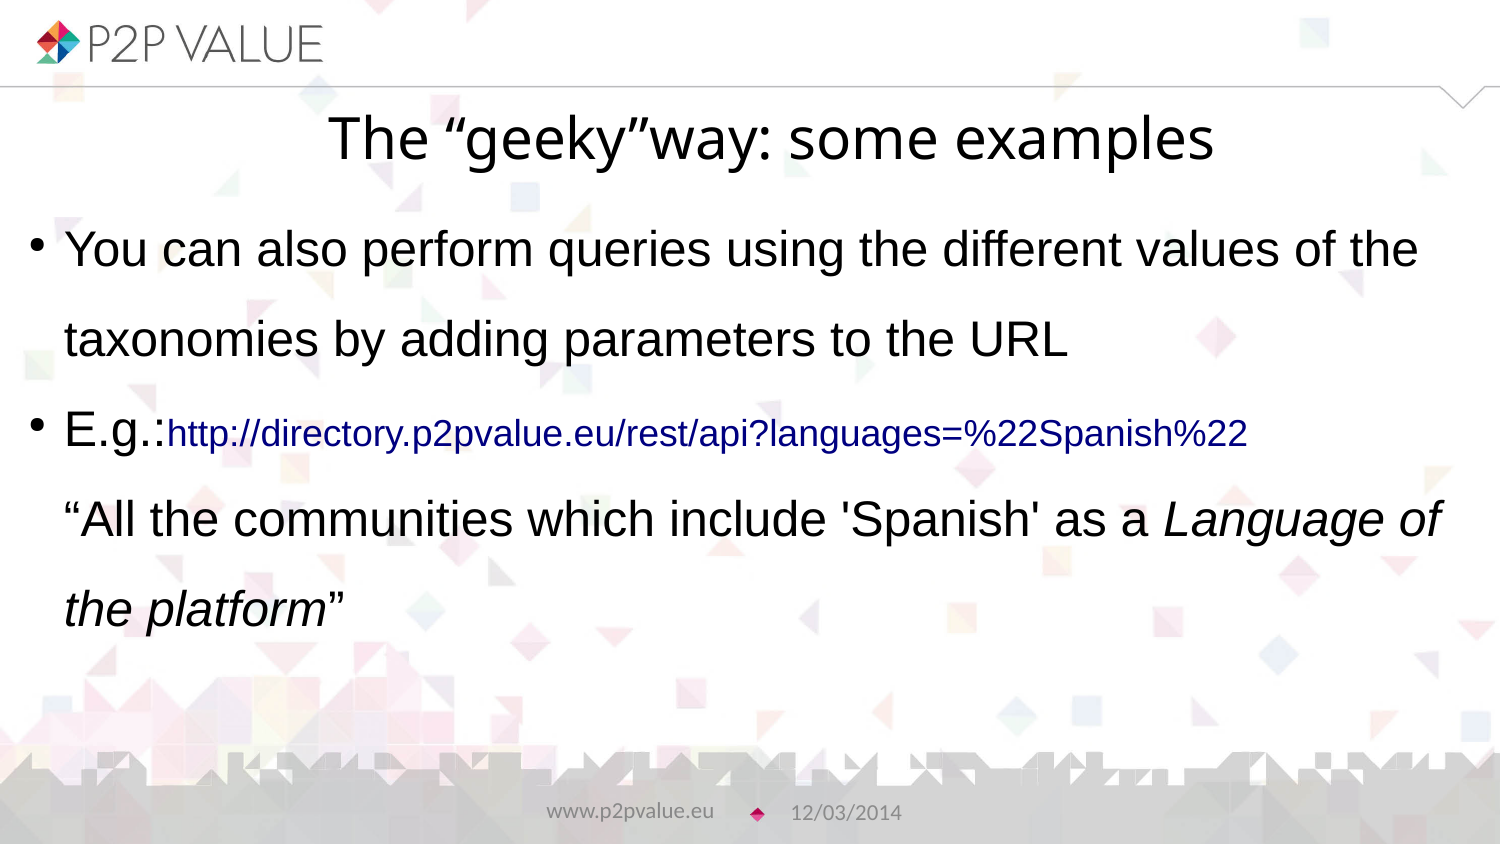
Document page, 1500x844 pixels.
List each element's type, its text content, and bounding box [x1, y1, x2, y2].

picture [0, 0, 1500, 844]
slide_number 12/03/2014 [777, 788, 1470, 834]
subtitle You can also perform queries using the different values of the taxonomies by adding parameters to the URL E.g.:http://directory.p2pvalue.eu/rest/api?languages=%22Spanish%22 “All the communities which include 'Spanish' as a Language of the platform” [15, 180, 1496, 736]
title The “geeky”way: some examples [105, 92, 1441, 180]
text_box www.p2pvalue.eu [540, 789, 759, 829]
